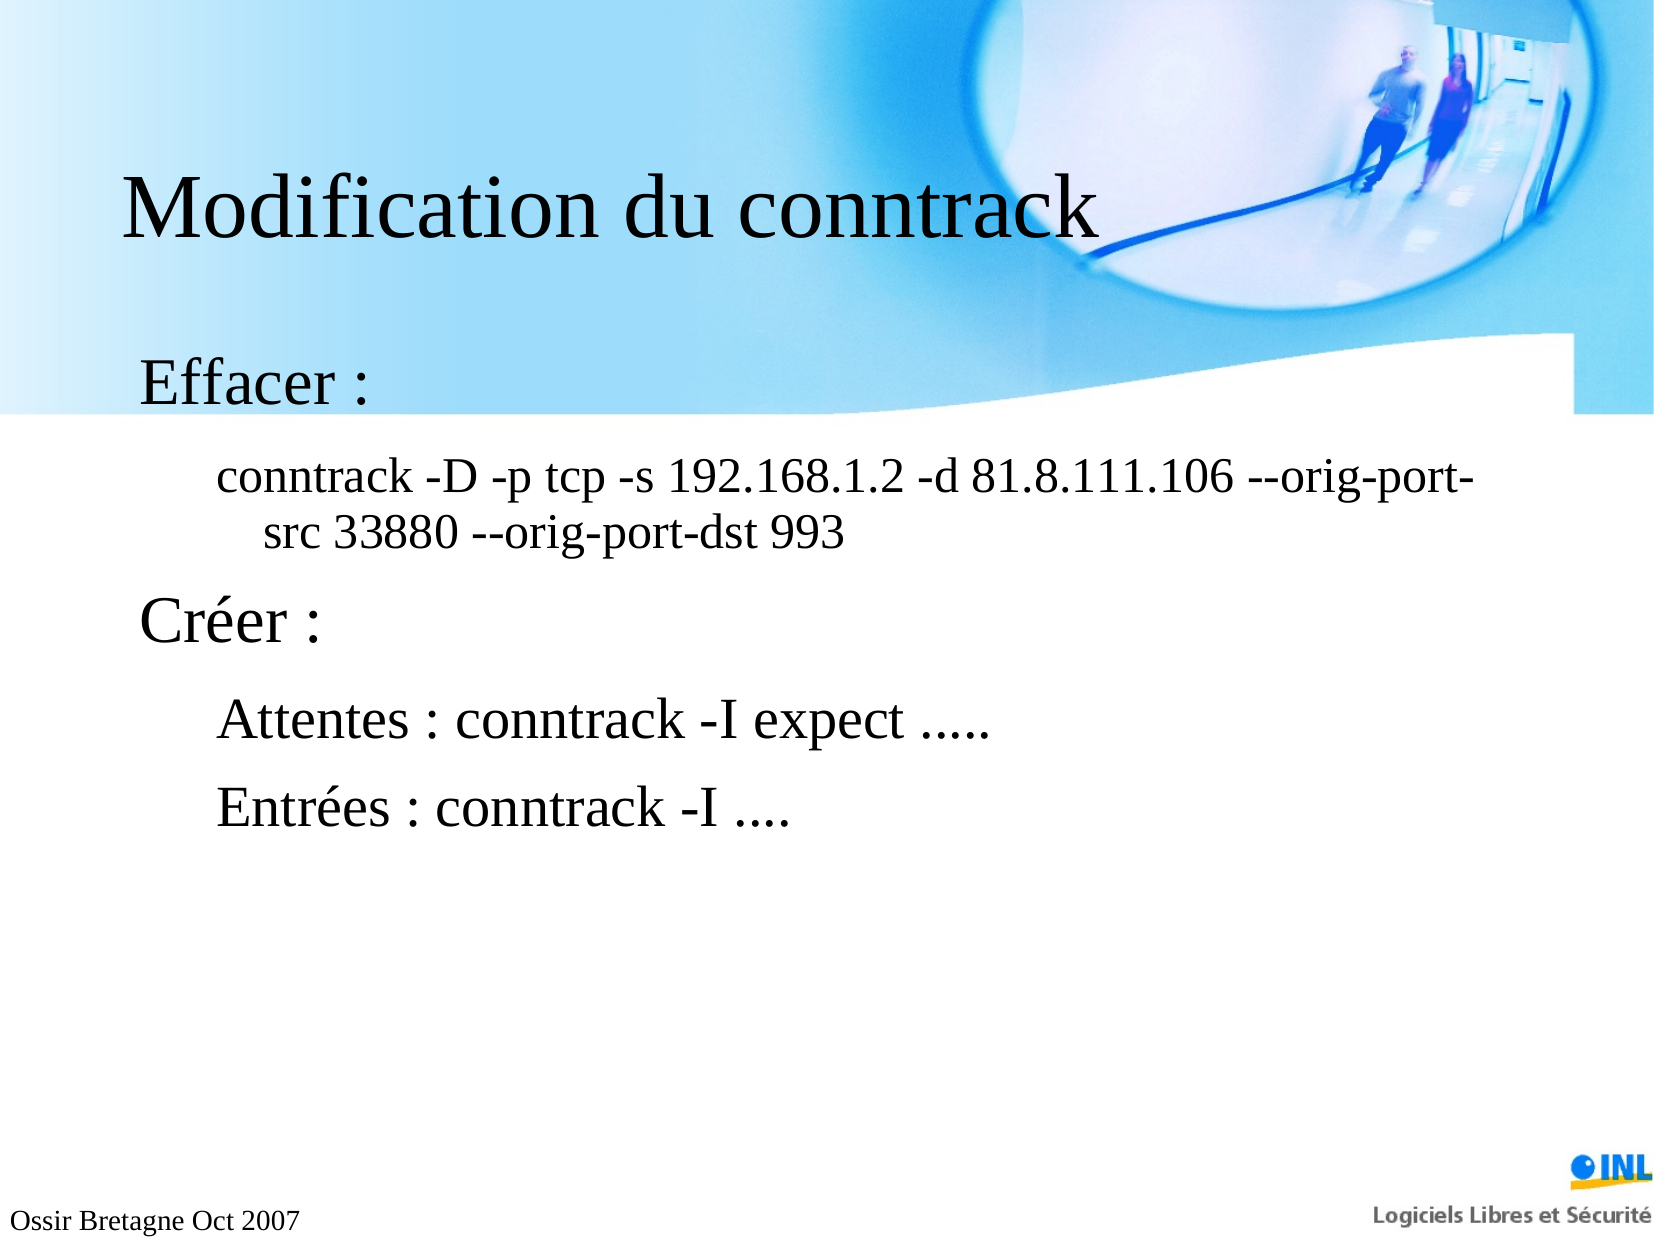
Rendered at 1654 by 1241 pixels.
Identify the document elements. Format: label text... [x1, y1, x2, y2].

picture [0, 0, 1654, 1241]
list Effacer : conntrack -D -p tcp -s 192.168.1.2 -d 81.8.111.106 --orig-port-src 33880 --orig-port-dst 993 Créer : Attentes : conntrack -I expect ..... Entrées : conntrack -I .... [121, 344, 1534, 1127]
title Modification du conntrack [121, 102, 1534, 311]
